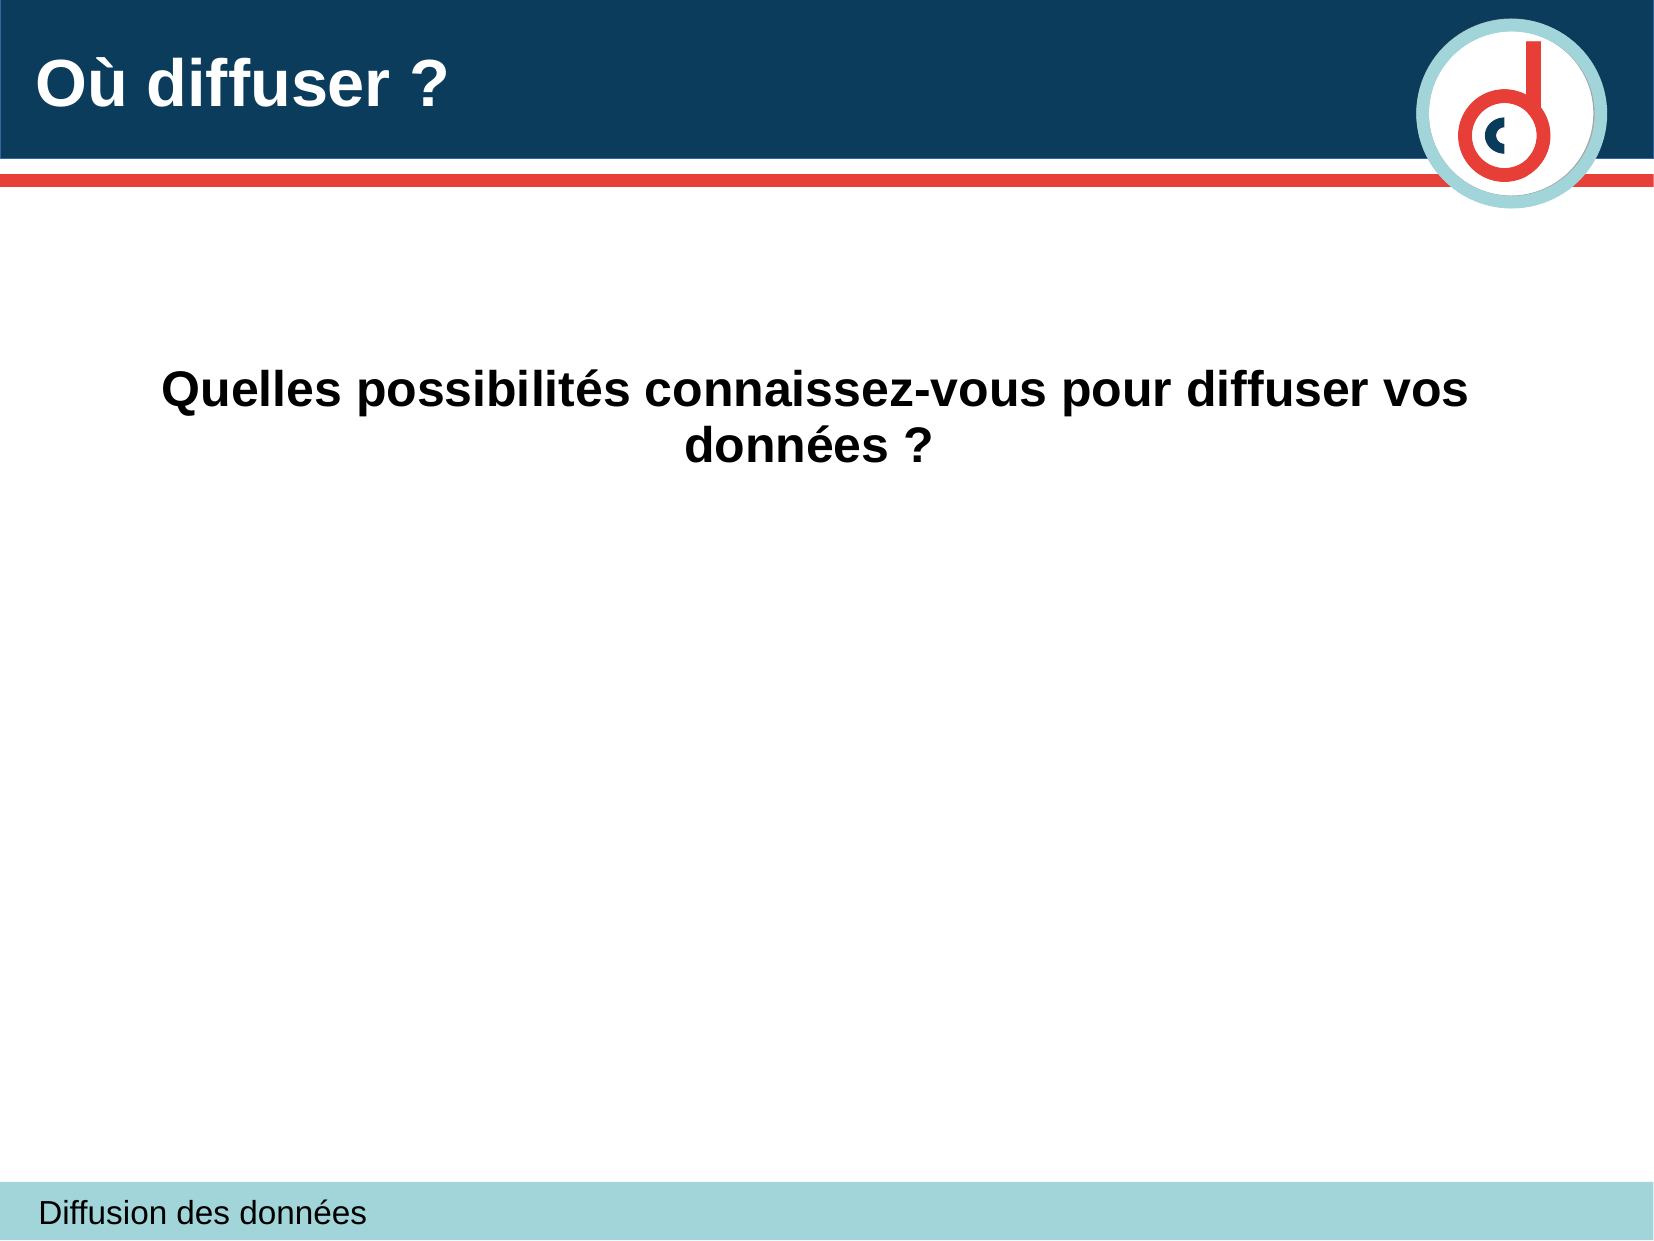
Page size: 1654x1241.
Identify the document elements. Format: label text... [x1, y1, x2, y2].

text_box Diffusion des données [23, 1187, 621, 1241]
text_box Quelles possibilités connaissez-vous pour diffuser vos données ? [126, 354, 1506, 704]
title Où diffuser ? [35, 11, 1430, 159]
